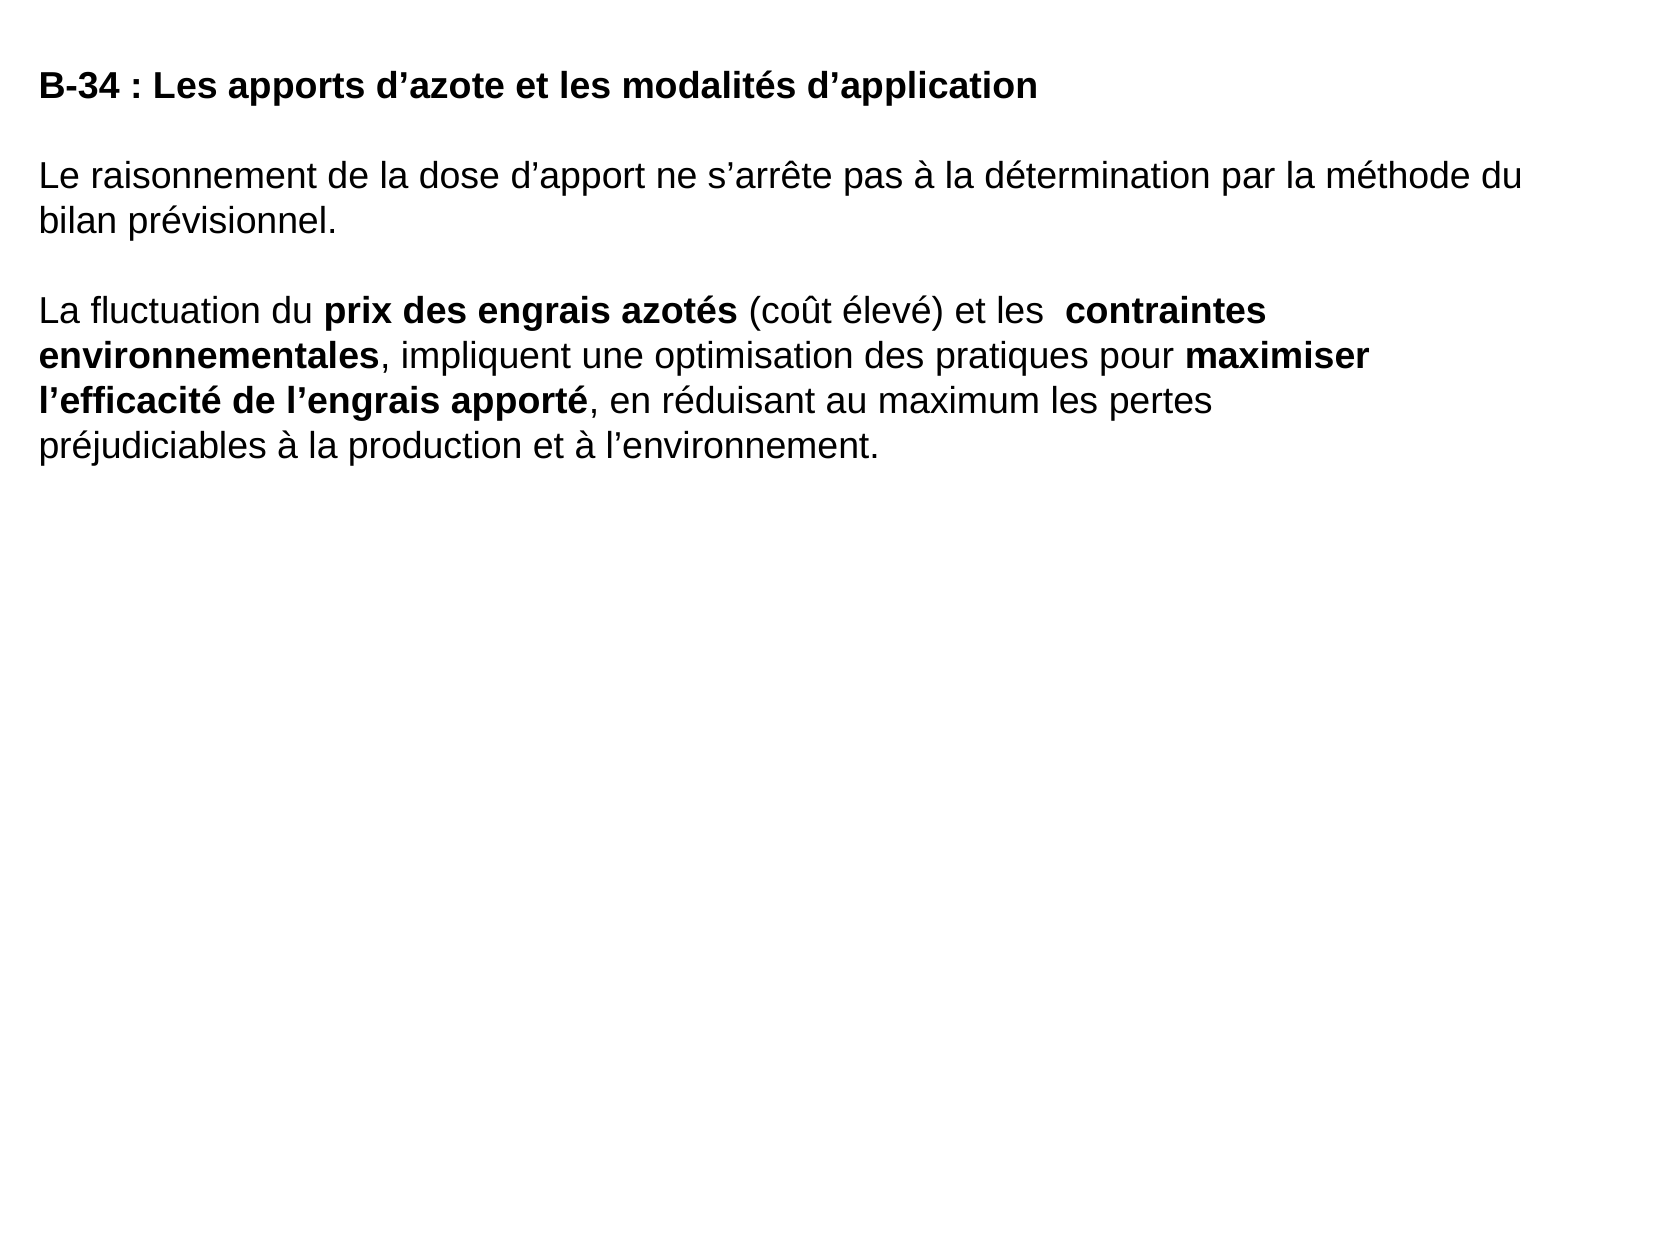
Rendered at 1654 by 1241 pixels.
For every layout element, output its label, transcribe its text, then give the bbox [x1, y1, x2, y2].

text_box B-34 : Les apports d’azote et les modalités d’application Le raisonnement de la dose d’apport ne s’arrête pas à la détermination par la méthode du bilan prévisionnel. La fluctuation du prix des engrais azotés (coût élevé) et les contraintes environnementales, impliquent une optimisation des pratiques pour maximiser l’efficacité de l’engrais apporté, en réduisant au maximum les pertes préjudiciables à la production et à l’environnement. [23, 53, 1548, 654]
